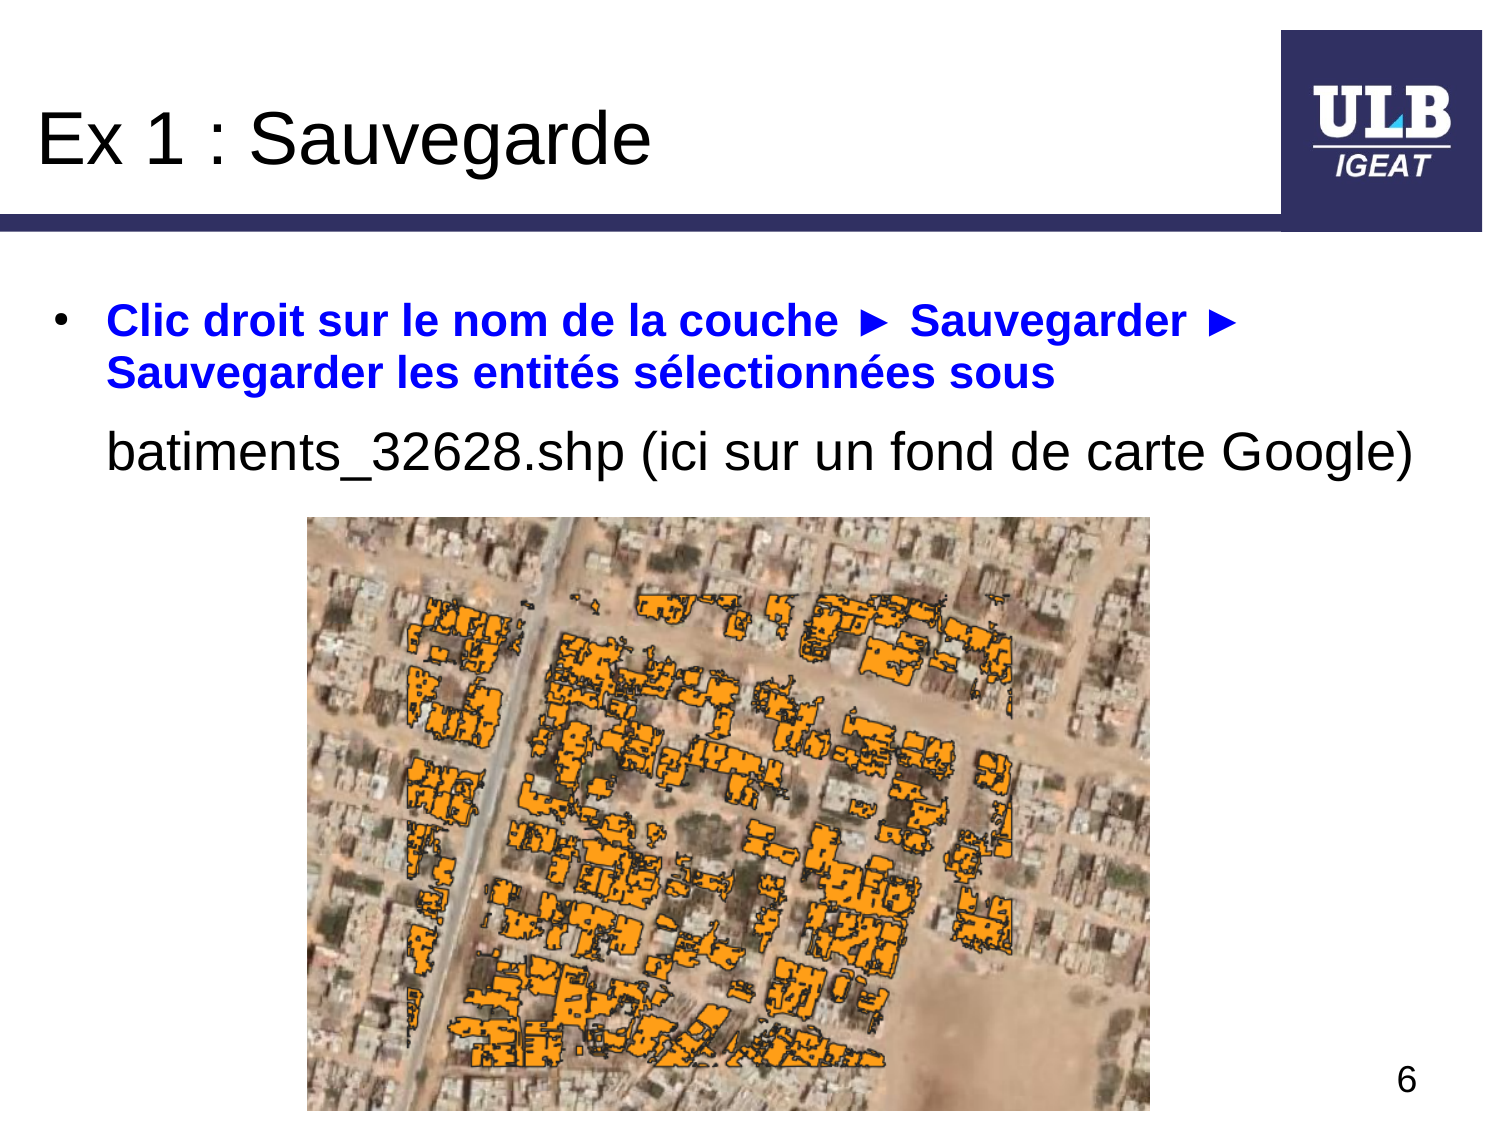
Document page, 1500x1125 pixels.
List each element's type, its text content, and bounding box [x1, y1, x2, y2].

title Ex 1 : Sauvegarde [15, 44, 1366, 233]
list Clic droit sur le nom de la couche ► Sauvegarder ► Sauvegarder les entités sélectionnées sous batiments_32628.shp (ici sur un fond de carte Google) [35, 295, 1477, 1111]
picture [1281, 30, 1483, 232]
picture [307, 517, 1150, 1111]
